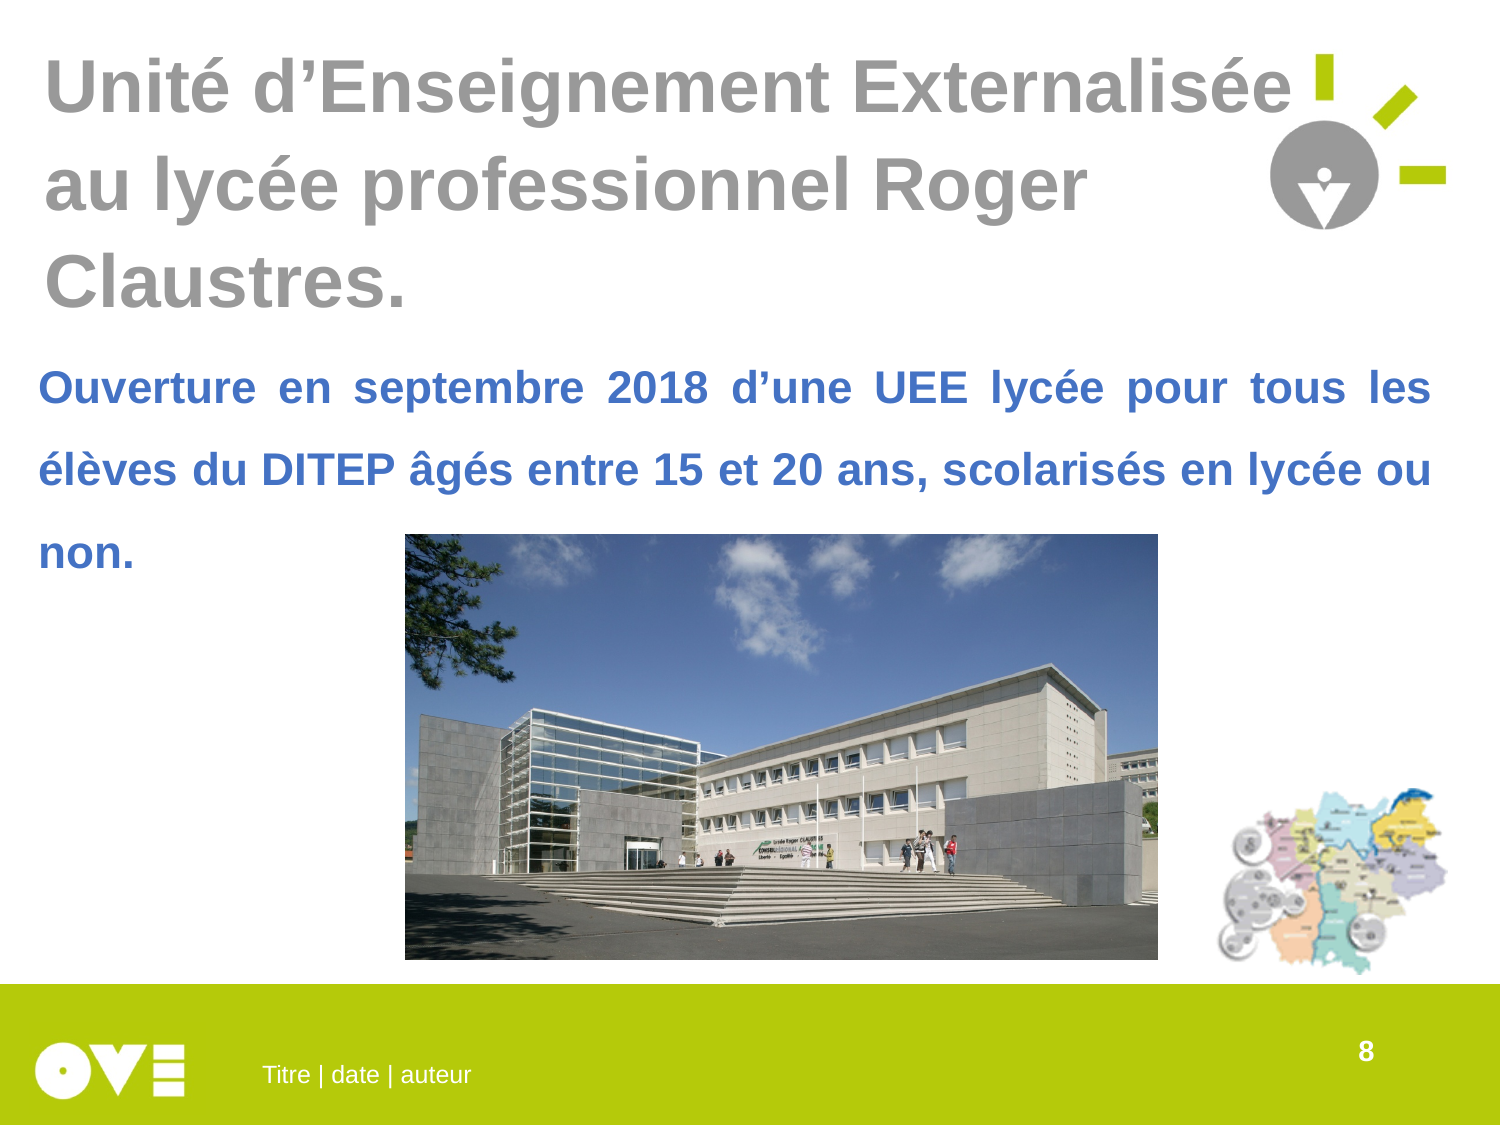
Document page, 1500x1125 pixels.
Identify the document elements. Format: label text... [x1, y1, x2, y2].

text_box Unité d’Enseignement Externalisée au lycée professionnel Roger Claustres. [29, 29, 1477, 335]
text_box Ouverture en septembre 2018 d’une UEE lycée pour tous les élèves du DITEP âgés entre 15 et 20 ans, scolarisés en lycée ou non. [23, 206, 1477, 1125]
picture [405, 534, 1158, 960]
